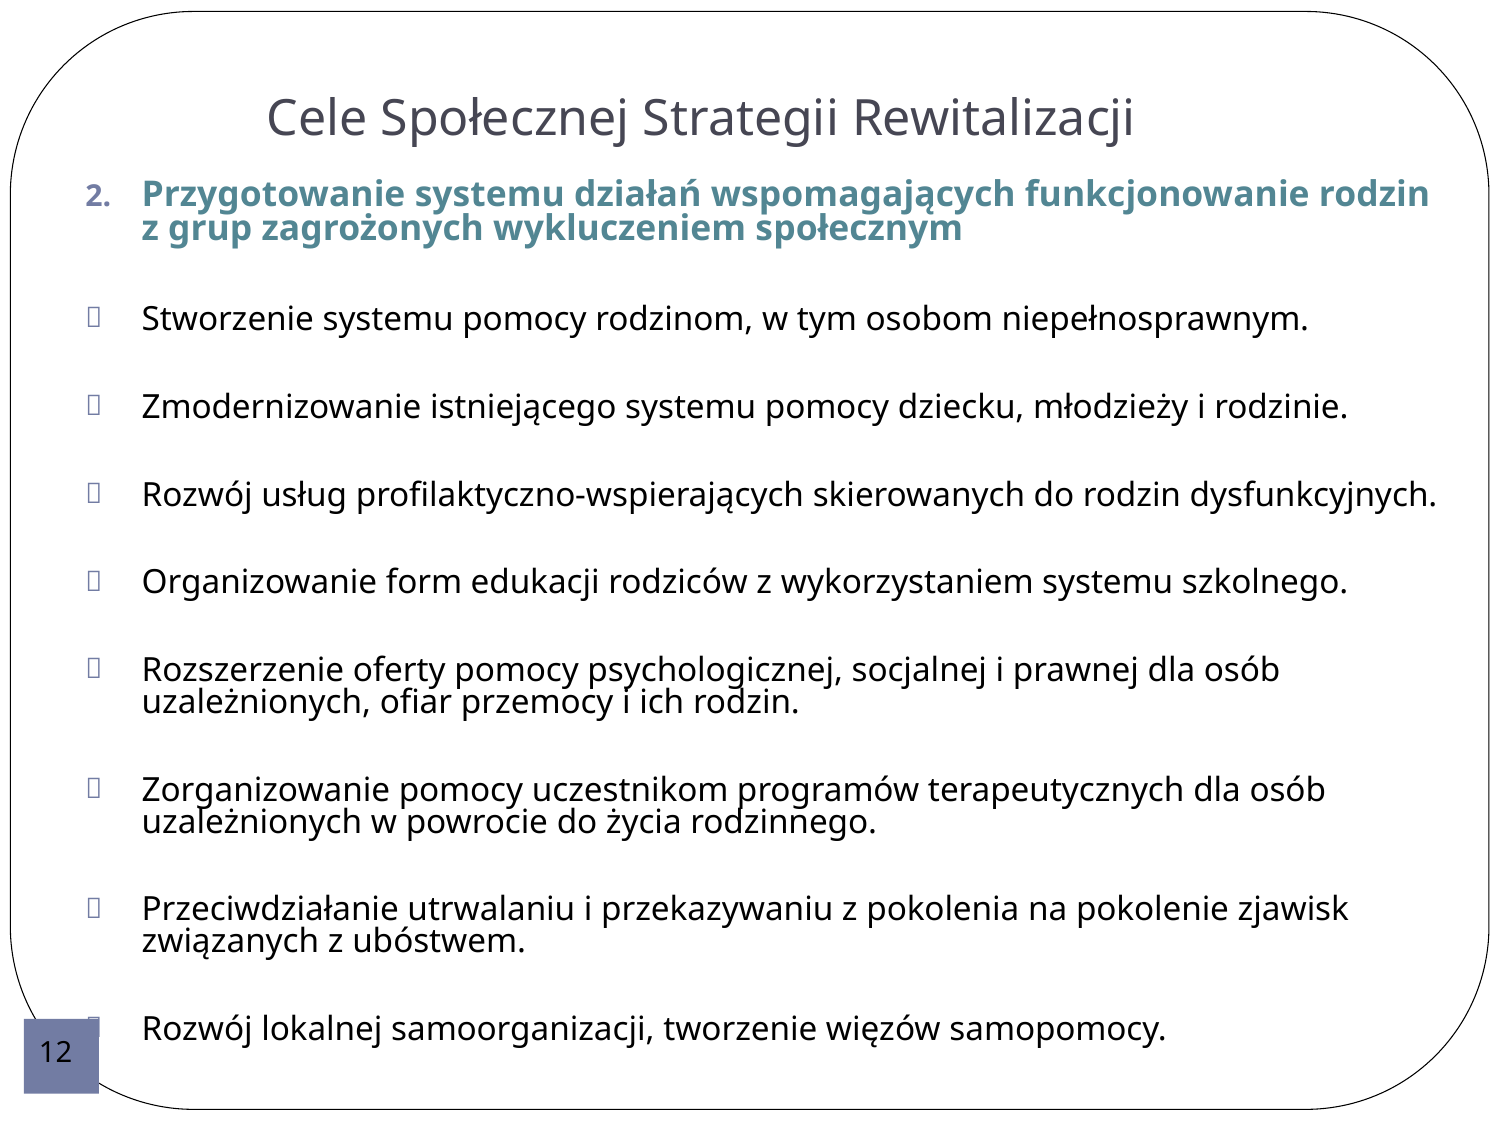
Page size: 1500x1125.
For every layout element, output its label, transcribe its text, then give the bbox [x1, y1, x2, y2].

slide_number <numer> [23, 1018, 99, 1094]
list Przygotowanie systemu działań wspomagających funkcjonowanie rodzin z grup zagrożonych wykluczeniem społecznym Stworzenie systemu pomocy rodzinom, w tym osobom niepełnosprawnym. Zmodernizowanie istniejącego systemu pomocy dziecku, młodzieży i rodzinie. Rozwój usług profilaktyczno-wspierających skierowanych do rodzin dysfunkcyjnych. Organizowanie form edukacji rodziców z wykorzystaniem systemu szkolnego. Rozszerzenie oferty pomocy psychologicznej, socjalnej i prawnej dla osób uzależnionych, ofiar przemocy i ich rodzin. Zorganizowanie pomocy uczestnikom programów terapeutycznych dla osób uzależnionych w powrocie do życia rodzinnego. Przeciwdziałanie utrwalaniu i przekazywaniu z pokolenia na pokolenie zjawisk związanych z ubóstwem. Rozwój lokalnej samoorganizacji, tworzenie więzów samopomocy. [70, 164, 1465, 1090]
title Cele Społecznej Strategii Rewitalizacji [81, 70, 1322, 141]
